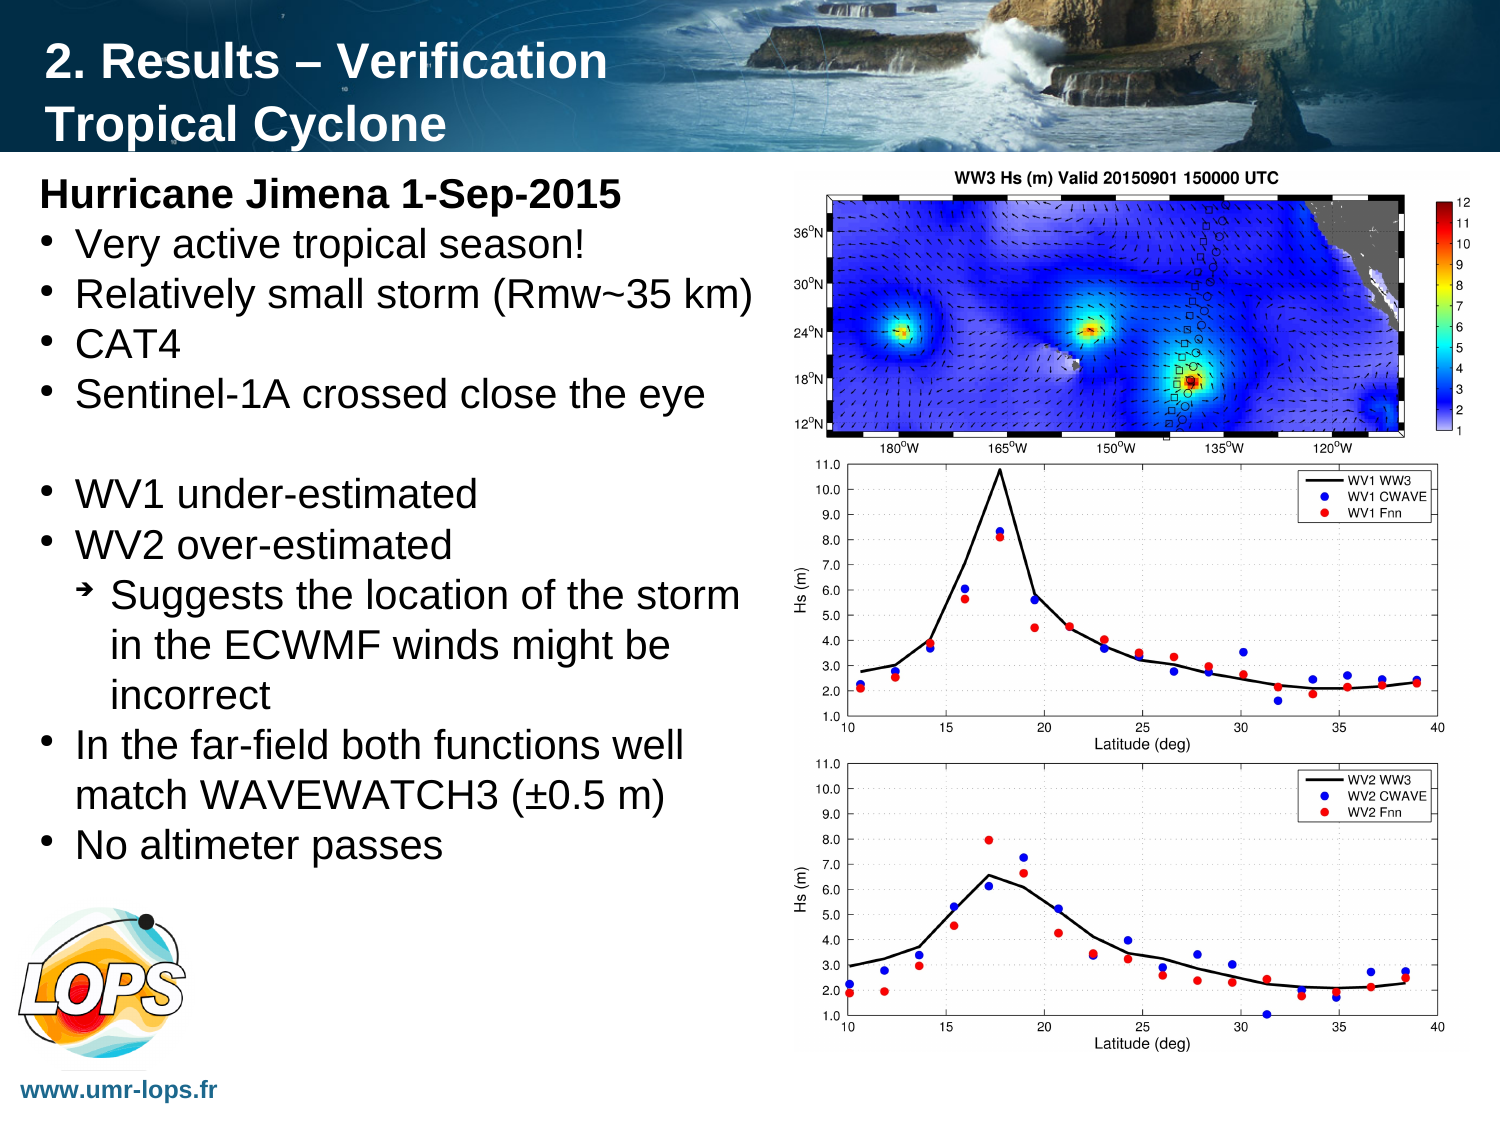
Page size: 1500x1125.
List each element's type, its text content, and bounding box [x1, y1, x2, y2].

text_box 2. Results – Verification Tropical Cyclone [29, 17, 812, 166]
text_box Hurricane Jimena 1-Sep-2015 Very active tropical season! Relatively small storm (Rmw~35 km) CAT4 Sentinel-1A crossed close the eye WV1 under-estimated WV2 over-estimated Suggests the location of the storm in the ECWMF winds might be incorrect In the far-field both functions well match WAVEWATCH3 (±0.5 m) No altimeter passes [24, 159, 788, 875]
picture [794, 171, 1470, 1052]
picture [0, 0, 1500, 152]
picture [12, 897, 195, 1071]
